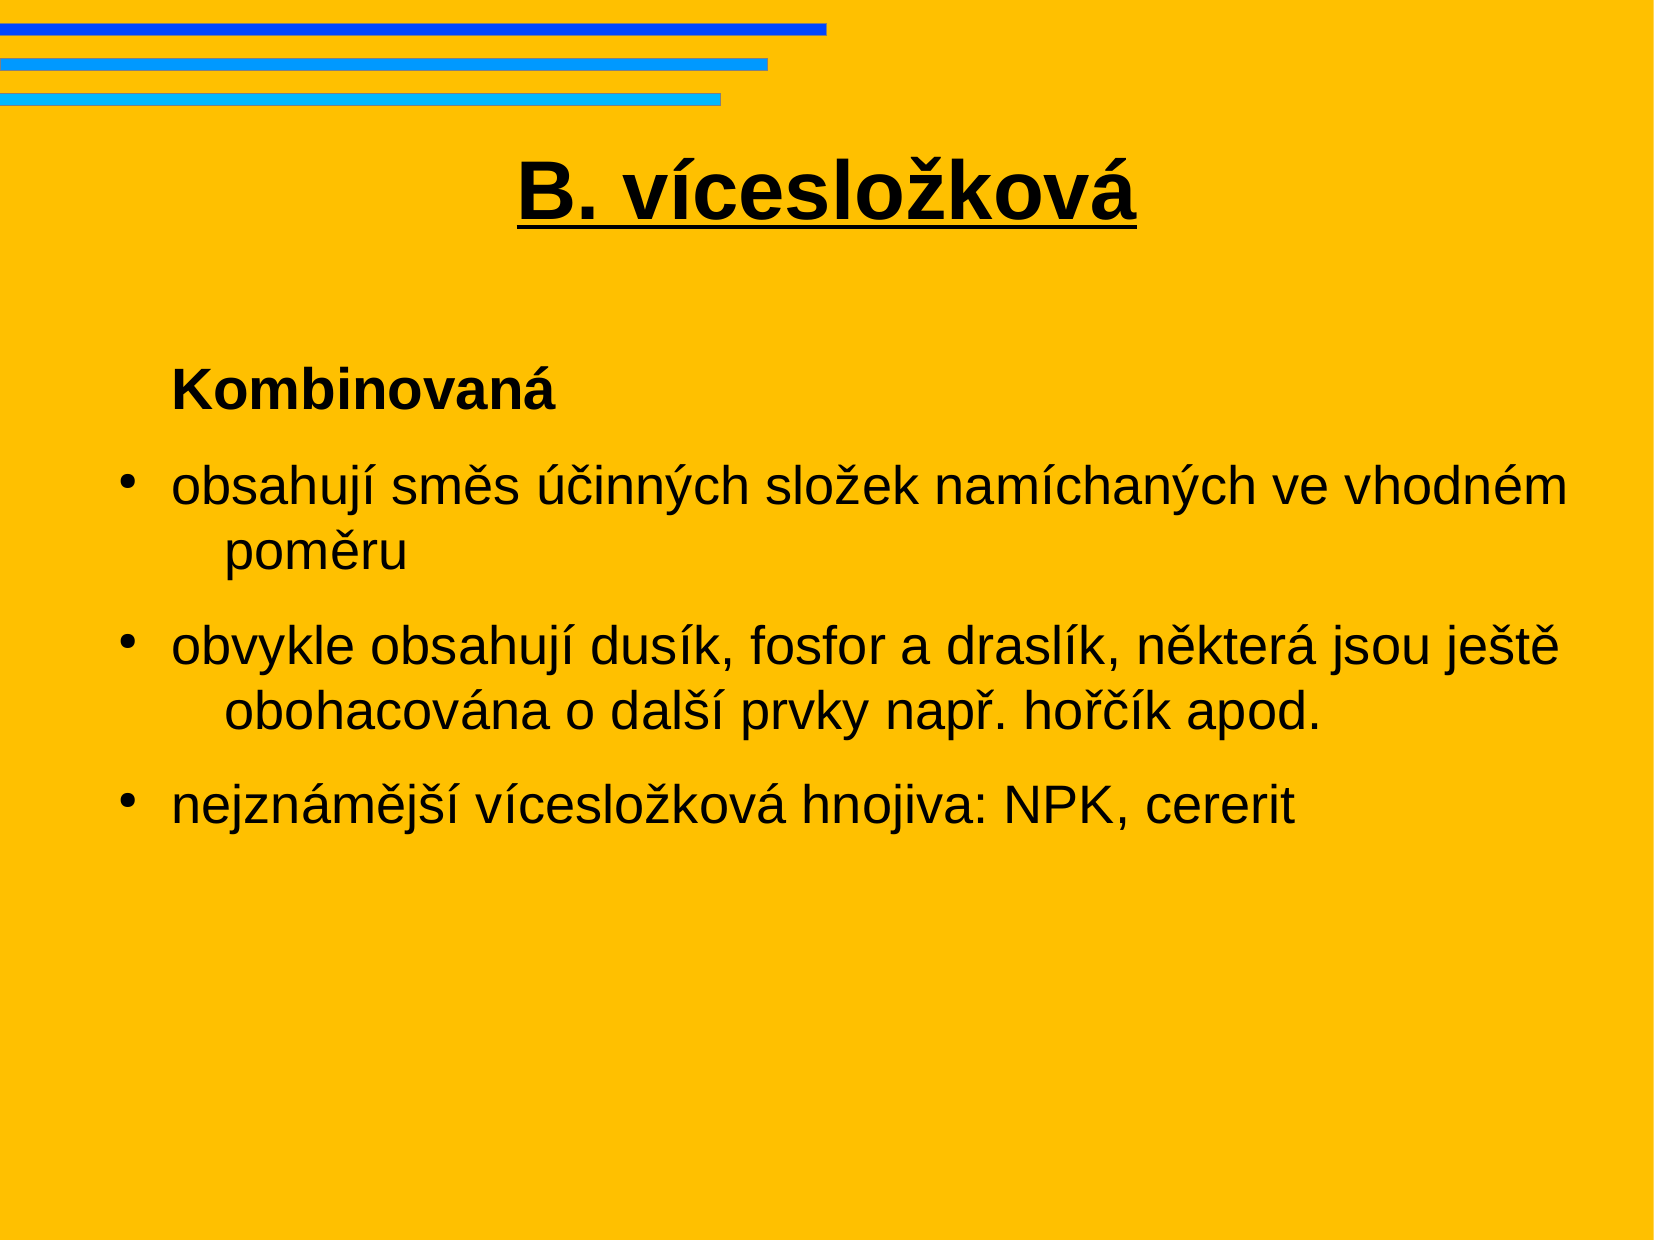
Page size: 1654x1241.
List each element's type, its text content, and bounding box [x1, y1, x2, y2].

text_box [0, 59, 768, 71]
title B. vícesložková [82, 83, 1571, 291]
text_box [0, 94, 720, 106]
text_box [0, 23, 827, 35]
list Kombinovaná obsahují směs účinných složek namíchaných ve vhodném poměru obvykle obsahují dusík, fosfor a draslík, některá jsou ještě obohacována o další prvky např. hořčík apod. nejznámější vícesložková hnojiva: NPK, cererit [82, 350, 1571, 1170]
